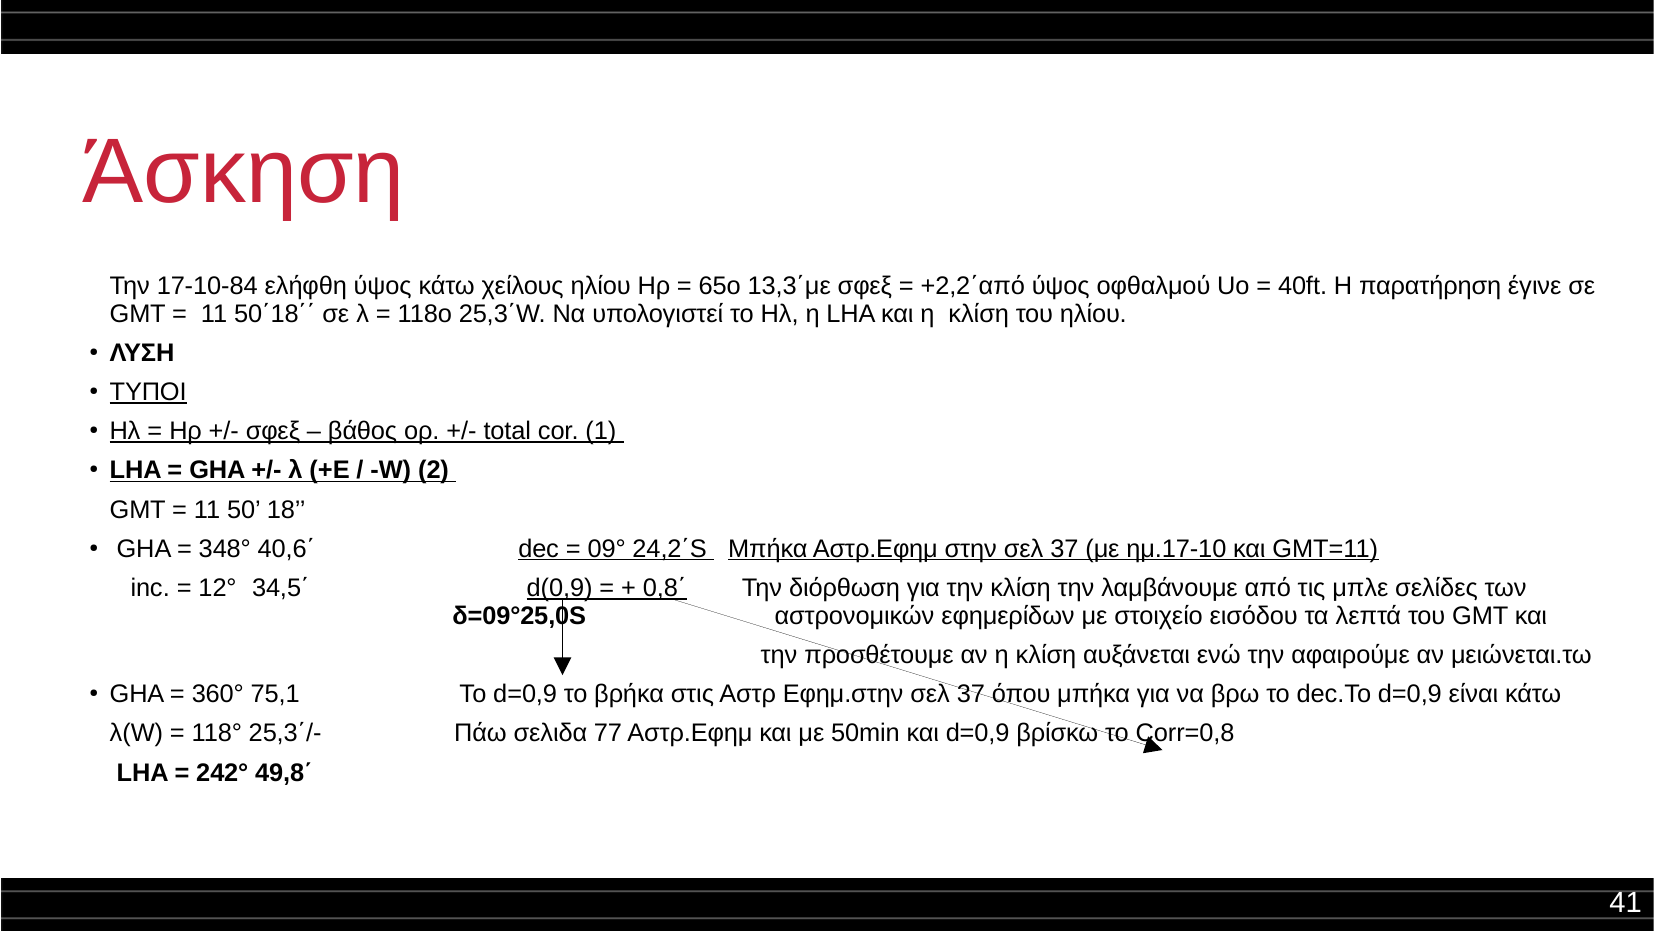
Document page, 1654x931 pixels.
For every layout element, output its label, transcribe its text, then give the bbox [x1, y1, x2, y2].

picture [1, 0, 1654, 54]
list Την 17-10-84 ελήφθη ύψος κάτω χείλους ηλίου Ηρ = 65ο 13,3΄με σφεξ = +2,2΄από ύψος οφθαλμού Uo = 40ft. Η παρατήρηση έγινε σε GMT = 11 50΄18΄΄ σε λ = 118ο 25,3΄W. Να υπολογιστεί το Ηλ, η LHA και η κλίση του ηλίου. ΛΥΣΗ ΤΥΠΟΙ Ηλ = Ηρ +/- σφεξ – βάθος ορ. +/- total cor. (1) LHA = GHA +/- λ (+E / -W) (2) GMT = 11 50’ 18’’ GHA = 348° 40,6΄ dec = 09° 24,2΄S Mπήκα Αστρ.Εφημ στην σελ 37 (με ημ.17-10 και GMT=11) inc. = 12° 34,5΄ d(0,9) = + 0,8΄ Την διόρθωση για την κλίση την λαμβάνουμε από τις μπλε σελίδες των δ=09°25,0S αστρονομικών εφημερίδων με στοιχείο εισόδου τα λεπτά του GMT και την προσθέτουμε αν η κλίση αυξάνεται ενώ την αφαιρούμε αν μειώνεται.τω GHA = 360° 75,1 To d=0,9 το βρήκα στις Αστρ Εφημ.στην σελ 37 όπου μπήκα για να βρω το dec.Το d=0,9 είναι κάτω λ(W) = 118° 25,3΄/- Πάω σελιδα 77 Αστρ.Εφημ και με 50min και d=0,9 βρίσκω το Corr=0,8 LHA = 242° 49,8΄ [82, 271, 1651, 863]
picture [1, 878, 1654, 931]
title Άσκηση [82, 92, 1571, 249]
